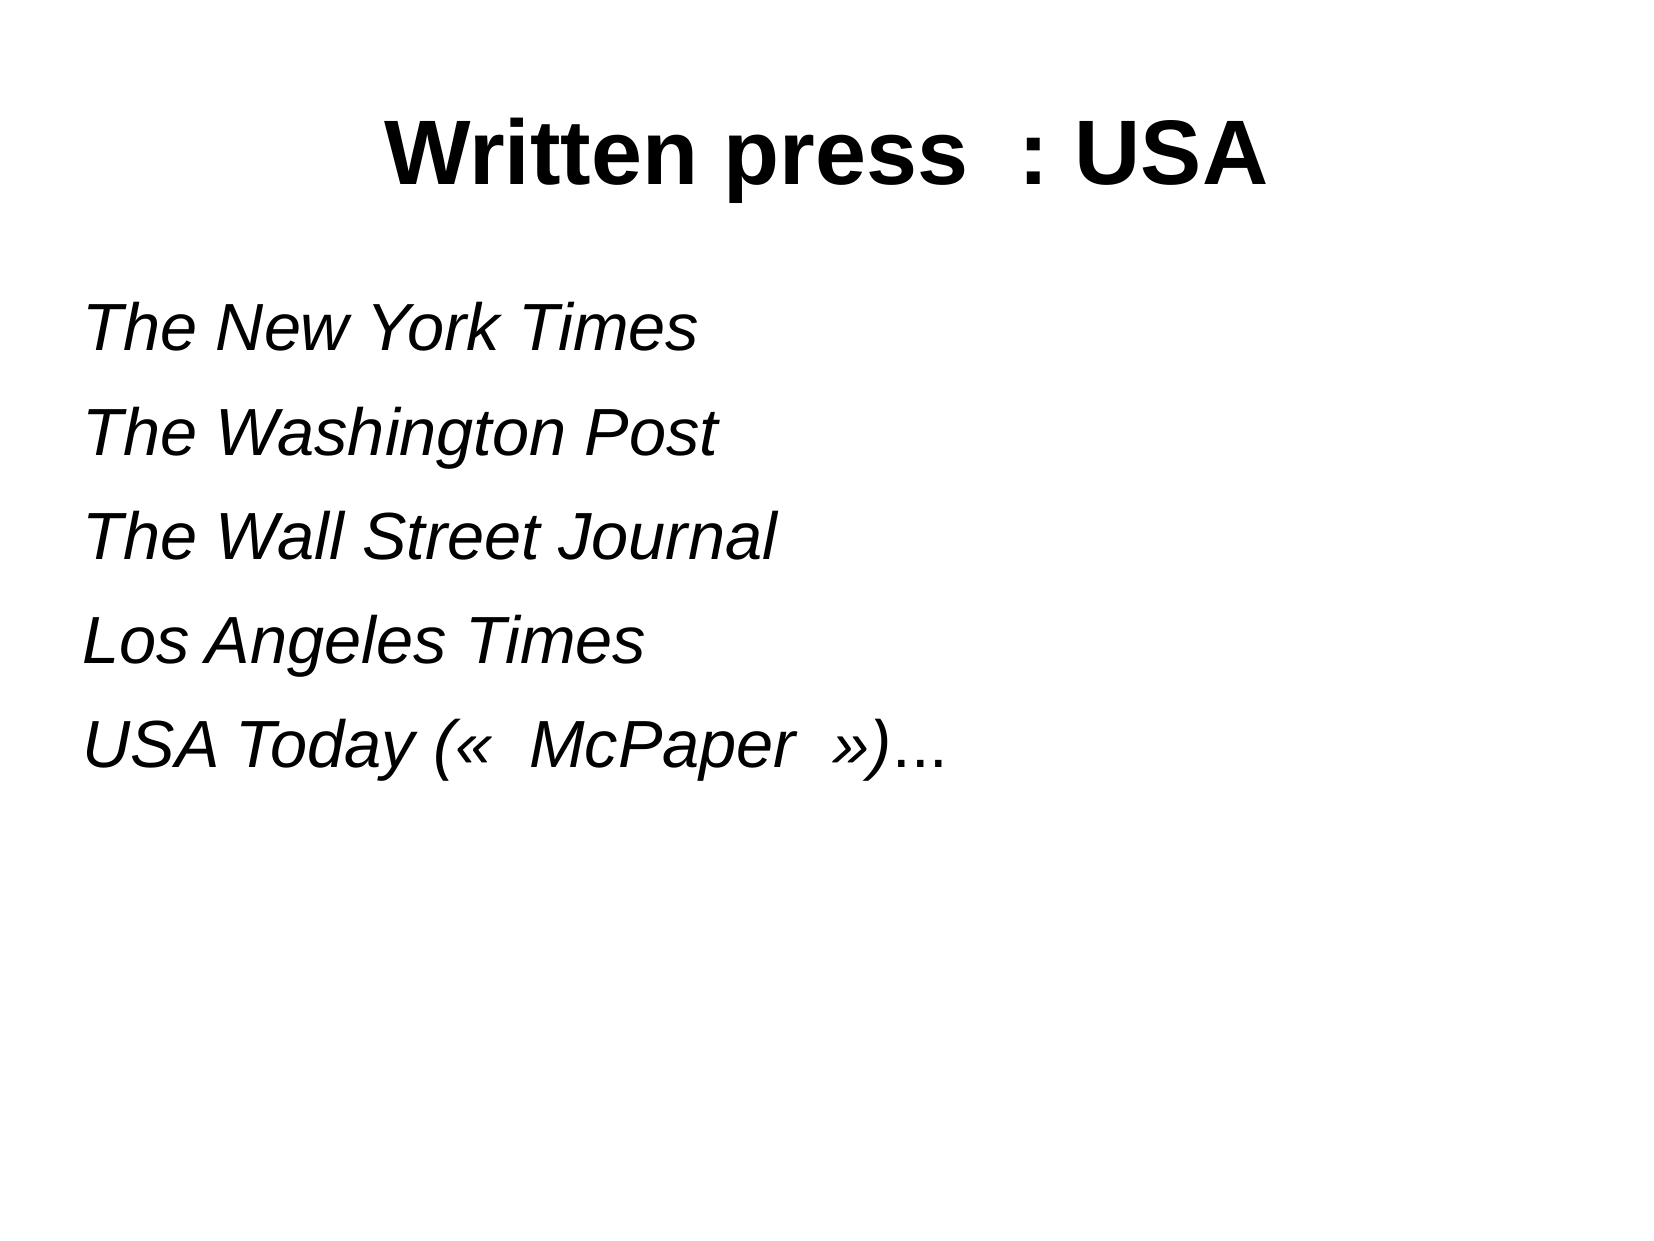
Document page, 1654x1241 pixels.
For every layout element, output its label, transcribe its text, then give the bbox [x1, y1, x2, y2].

title Written press : USA [82, 49, 1571, 257]
list The New York Times The Washington Post The Wall Street Journal Los Angeles Times USA Today (« McPaper »)... [82, 290, 1571, 1109]
